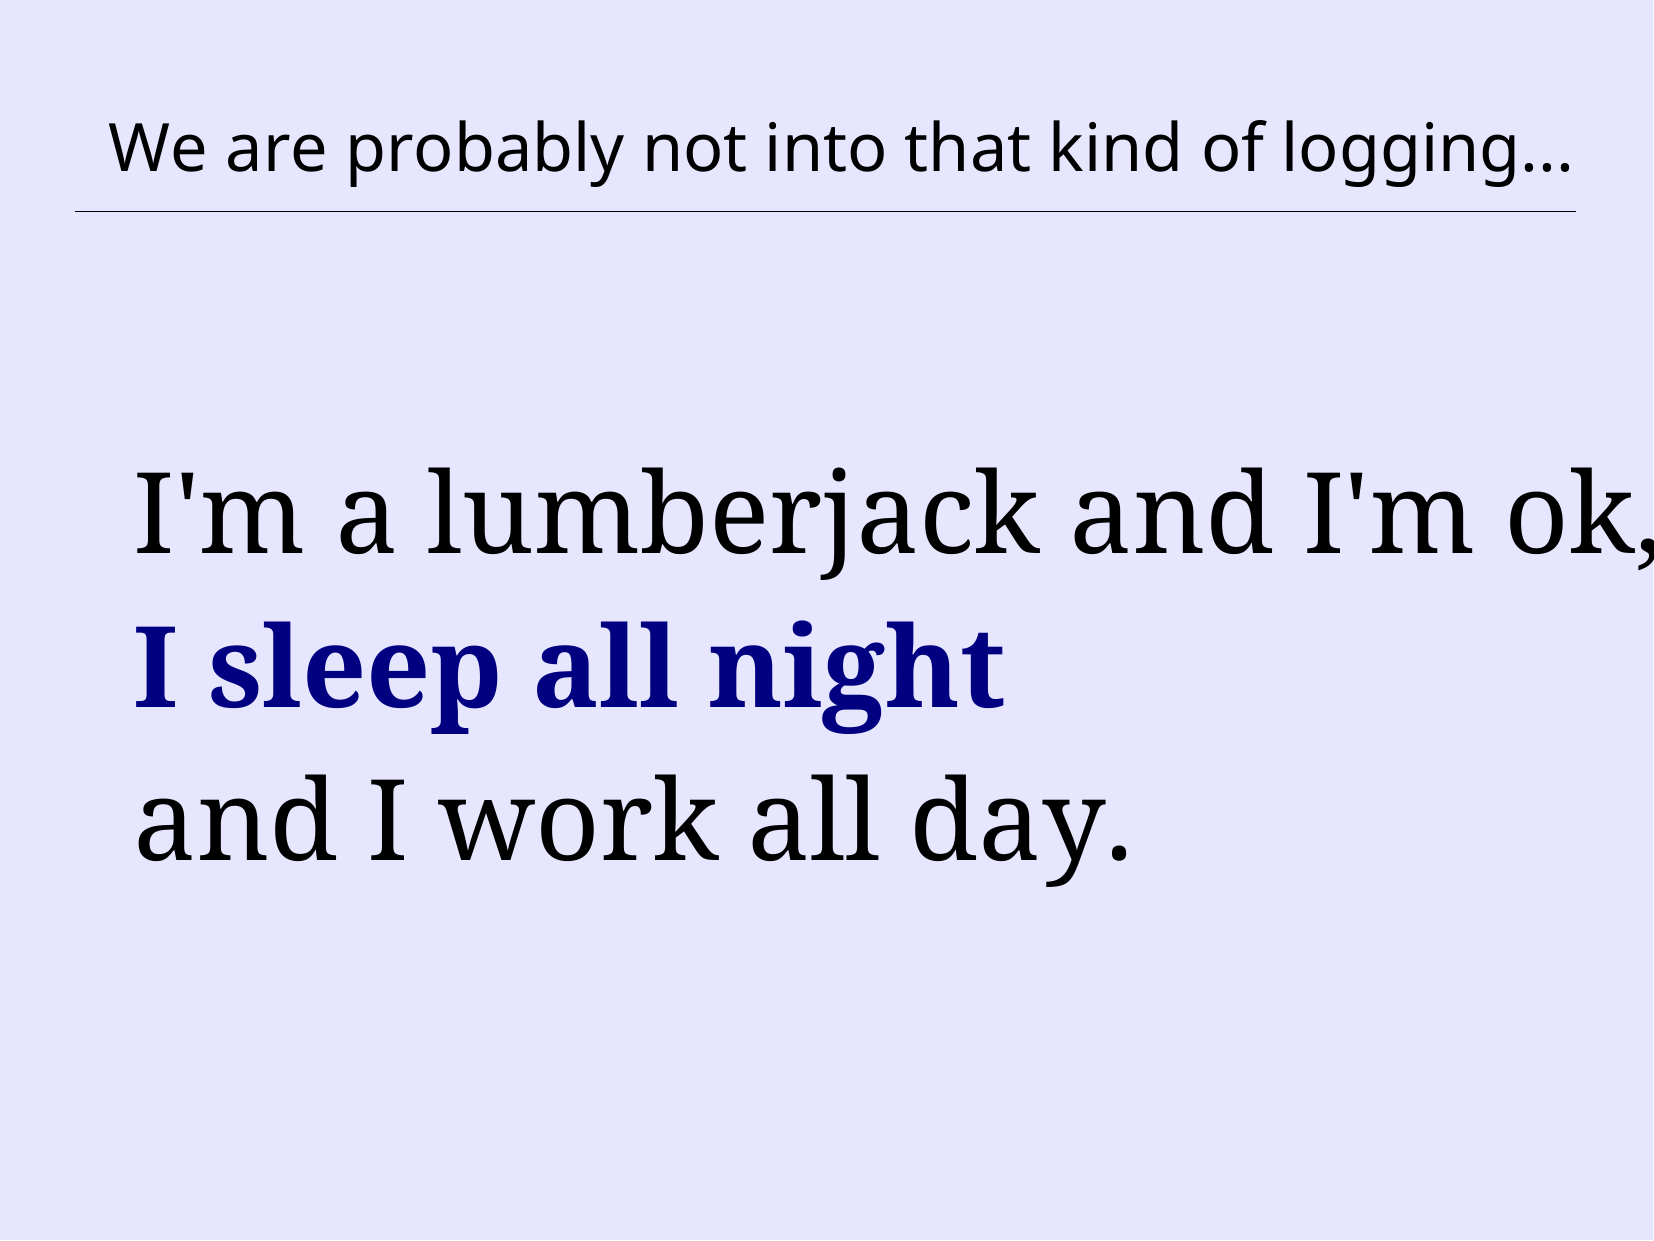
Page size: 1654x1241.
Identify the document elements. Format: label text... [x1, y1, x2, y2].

text_box I'm a lumberjack and I'm ok, I sleep all night and I work all day. [119, 426, 1576, 826]
text_box We are probably not into that kind of logging... [94, 93, 1549, 186]
